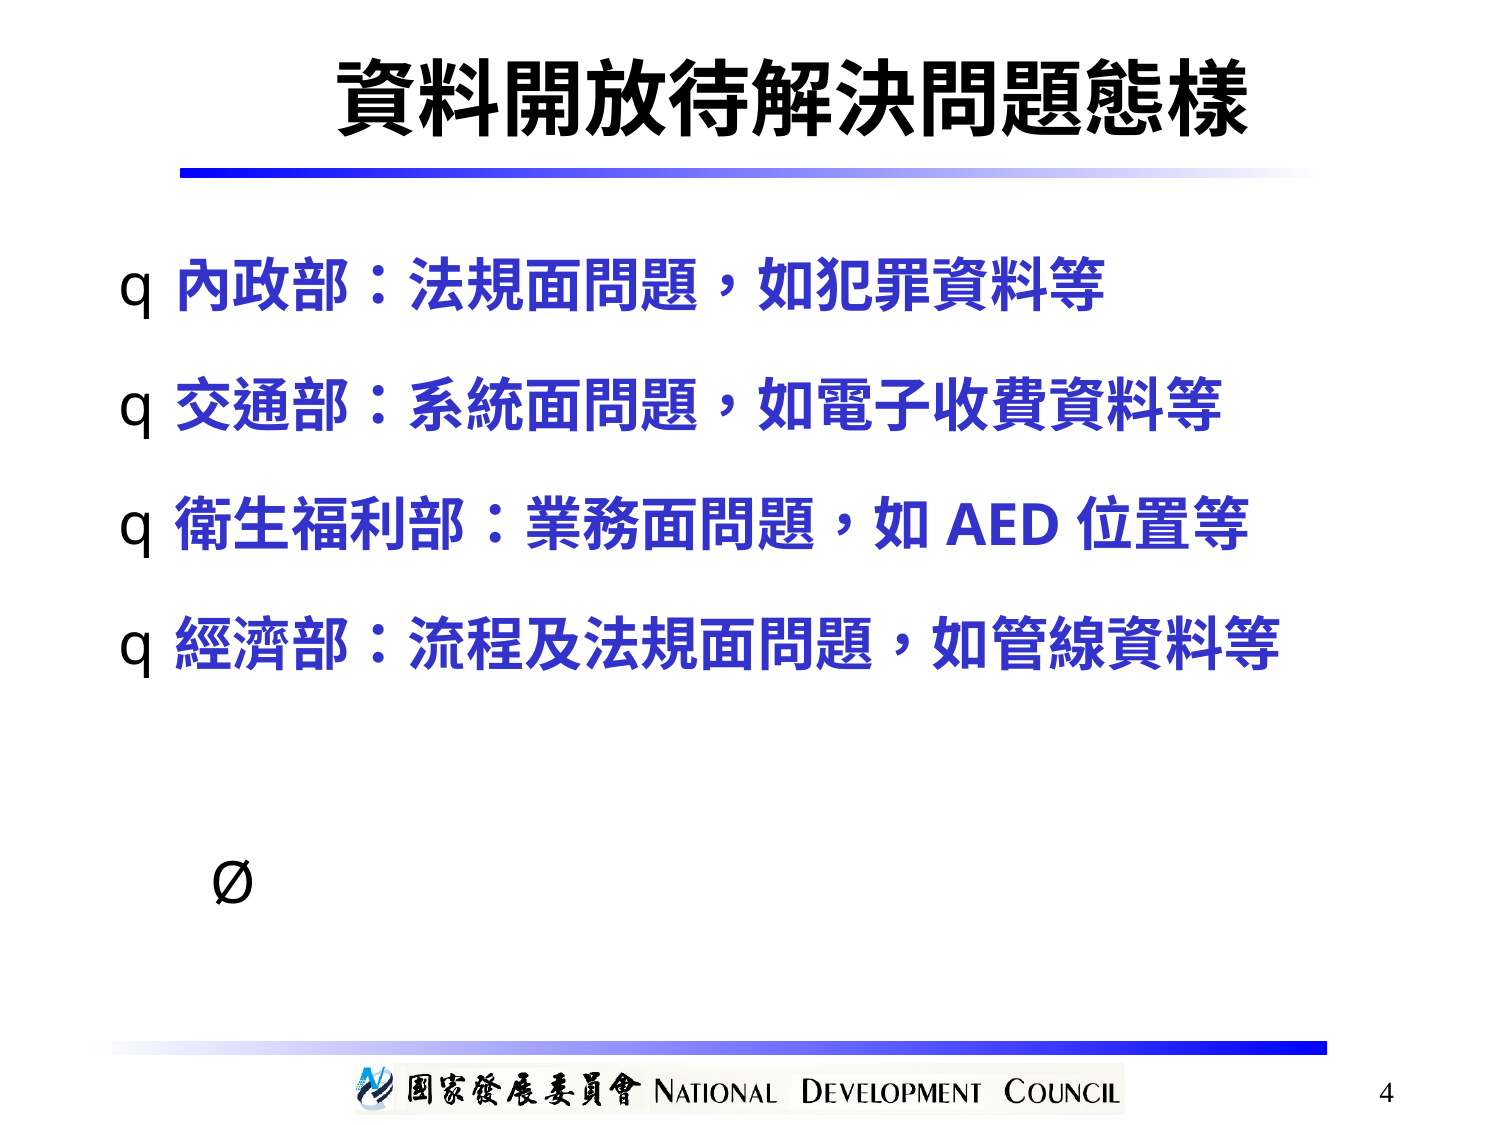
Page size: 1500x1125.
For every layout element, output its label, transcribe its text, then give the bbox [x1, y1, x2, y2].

text_box 資料開放待解決問題態樣 [155, 38, 1431, 184]
text_box 4 [1364, 1070, 1490, 1106]
text_box 內政部：法規面問題，如犯罪資料等 交通部：系統面問題，如電子收費資料等 衛生福利部：業務面問題，如AED位置等 經濟部：流程及法規面問題，如管線資料等 [103, 205, 1309, 856]
